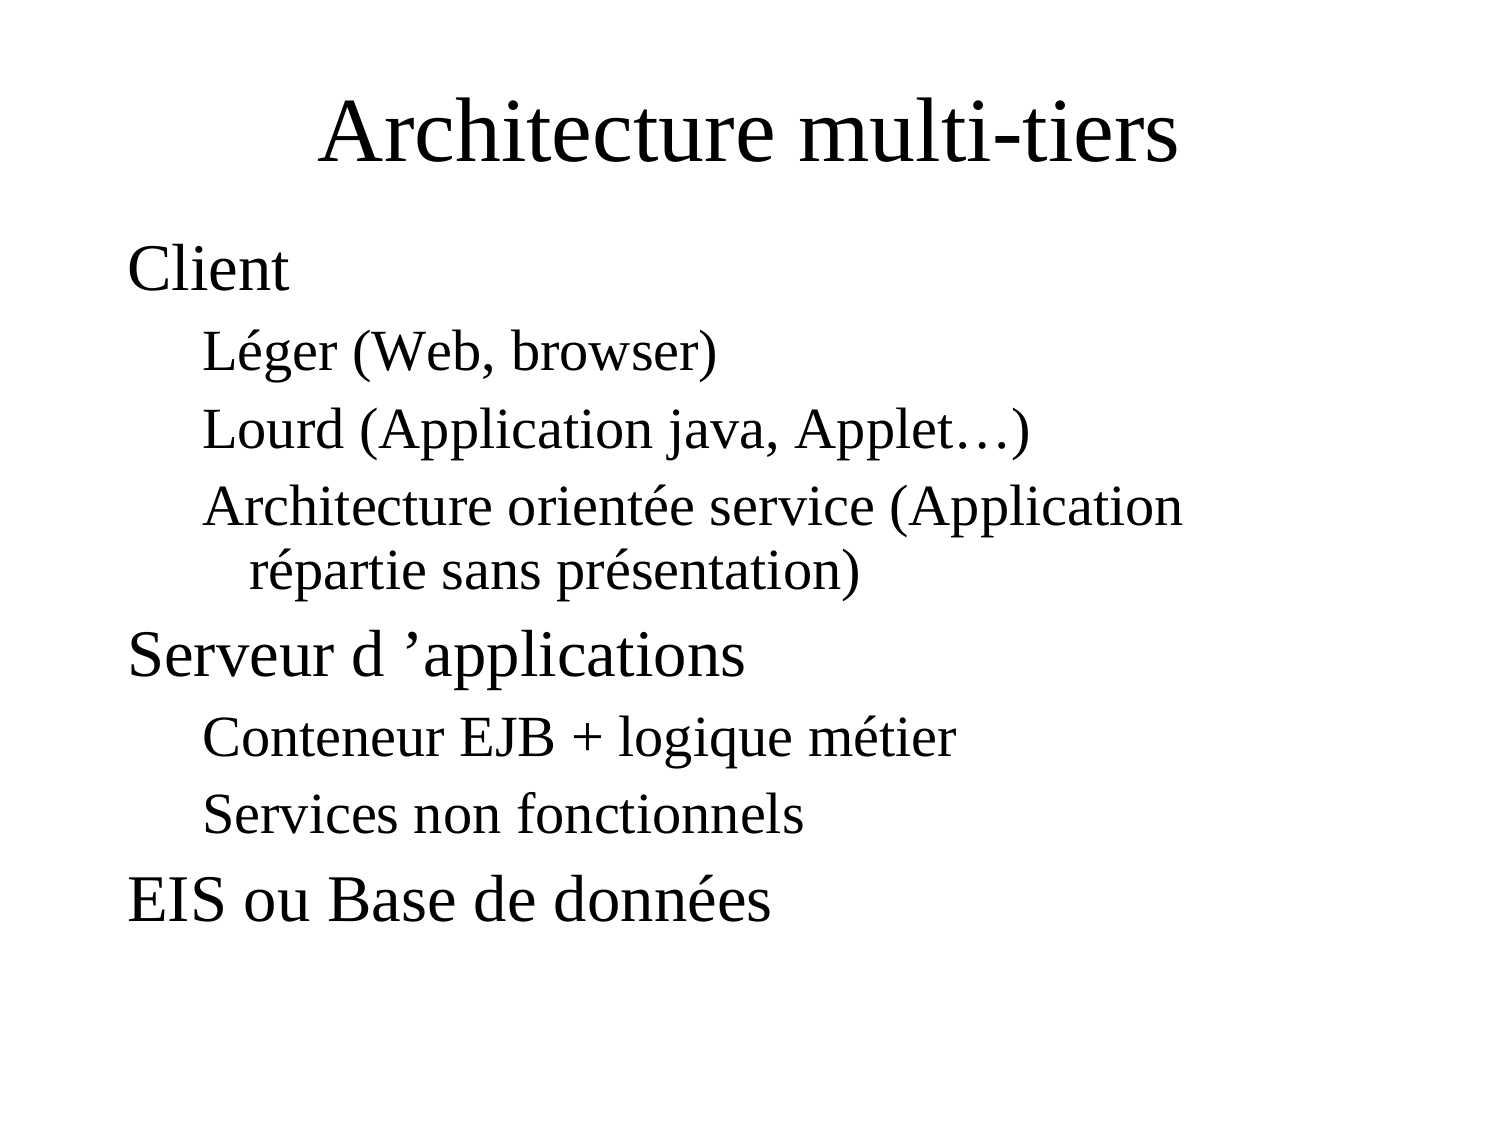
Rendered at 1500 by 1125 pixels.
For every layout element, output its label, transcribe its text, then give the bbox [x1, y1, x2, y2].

title Architecture multi-tiers [112, 37, 1388, 224]
list Client Léger (Web, browser) Lourd (Application java, Applet…) Architecture orientée service (Application répartie sans présentation) Serveur d ’applications Conteneur EJB + logique métier Services non fonctionnels EIS ou Base de données [112, 224, 1388, 1026]
